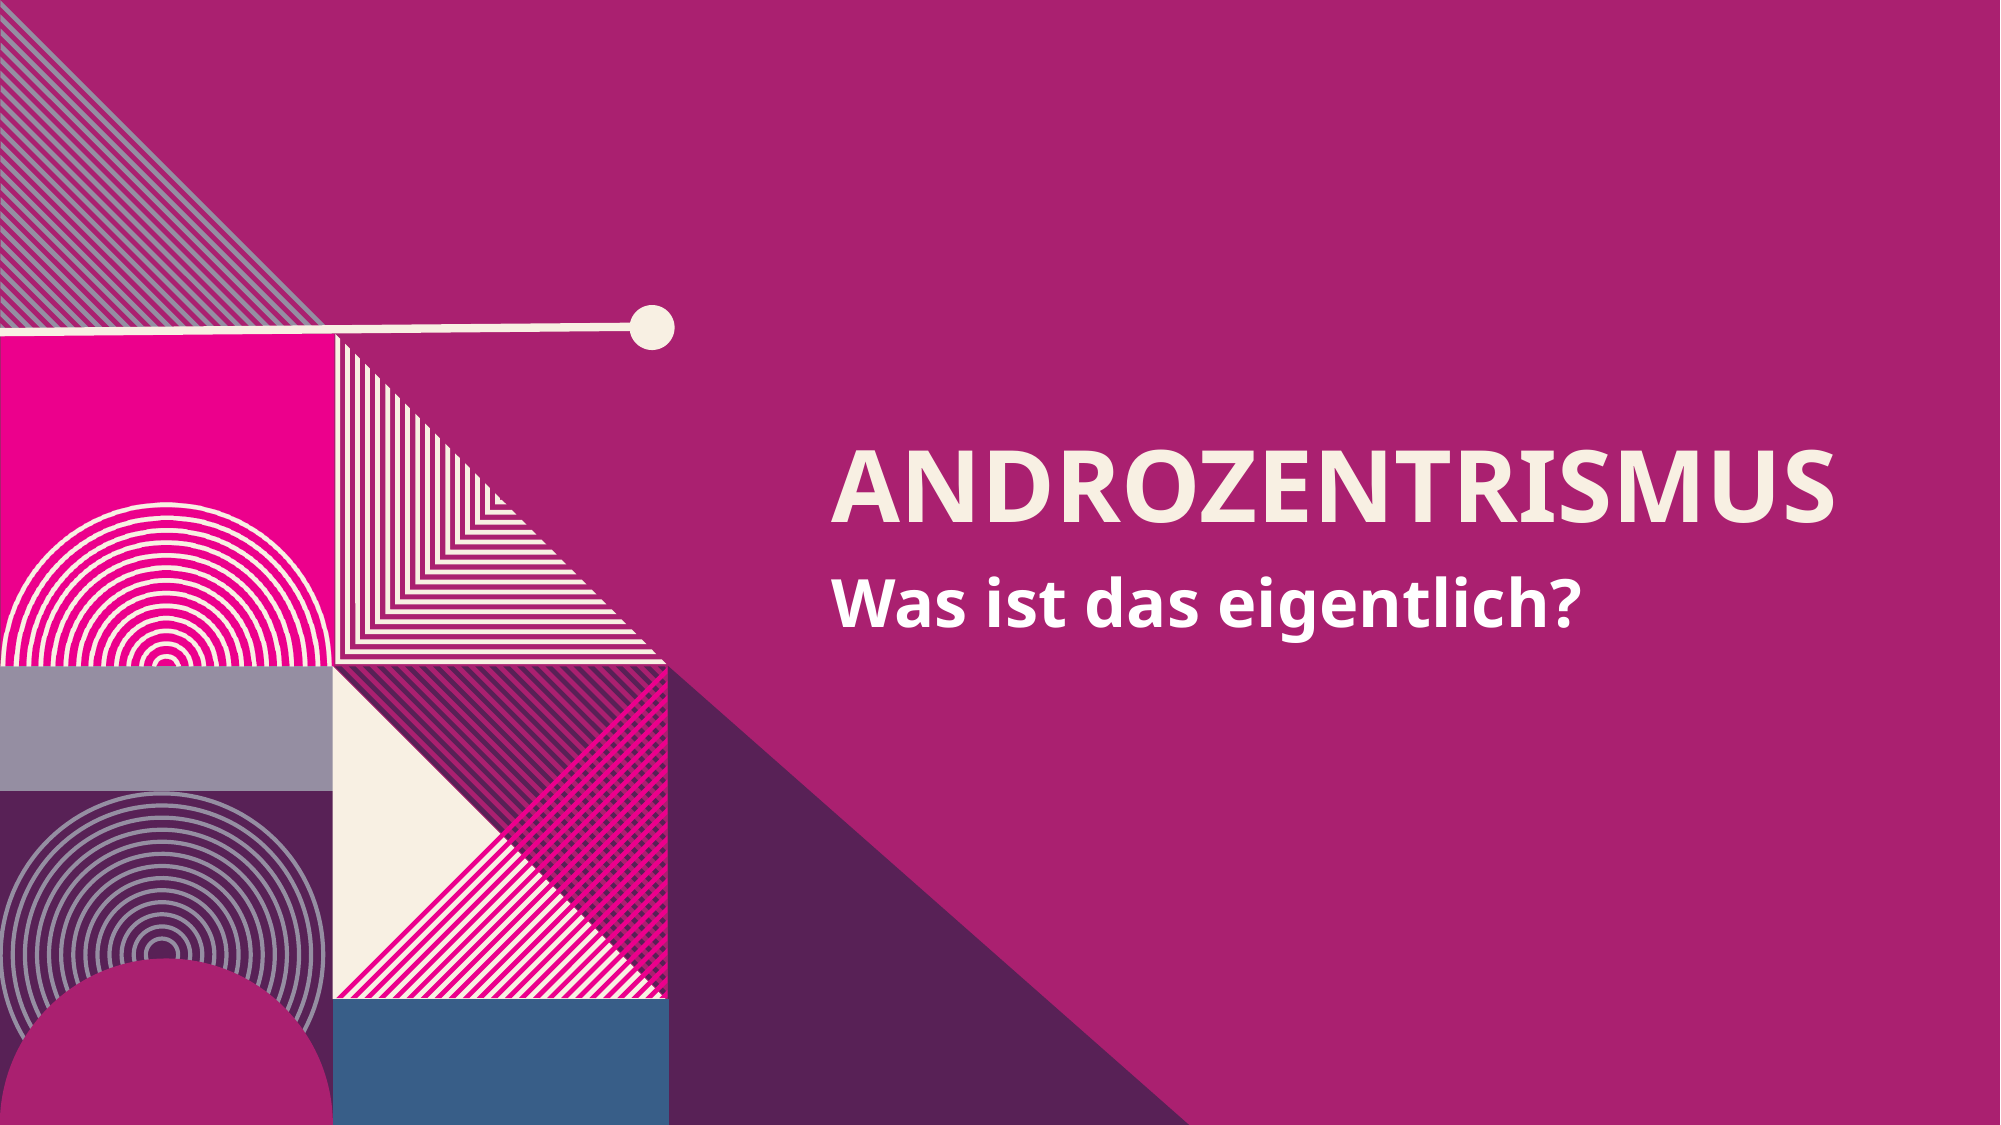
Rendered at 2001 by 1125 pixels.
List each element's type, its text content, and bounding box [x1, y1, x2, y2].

subtitle Was ist das eigentlich? [816, 553, 1875, 723]
title Androzentrismus [816, 94, 1875, 552]
